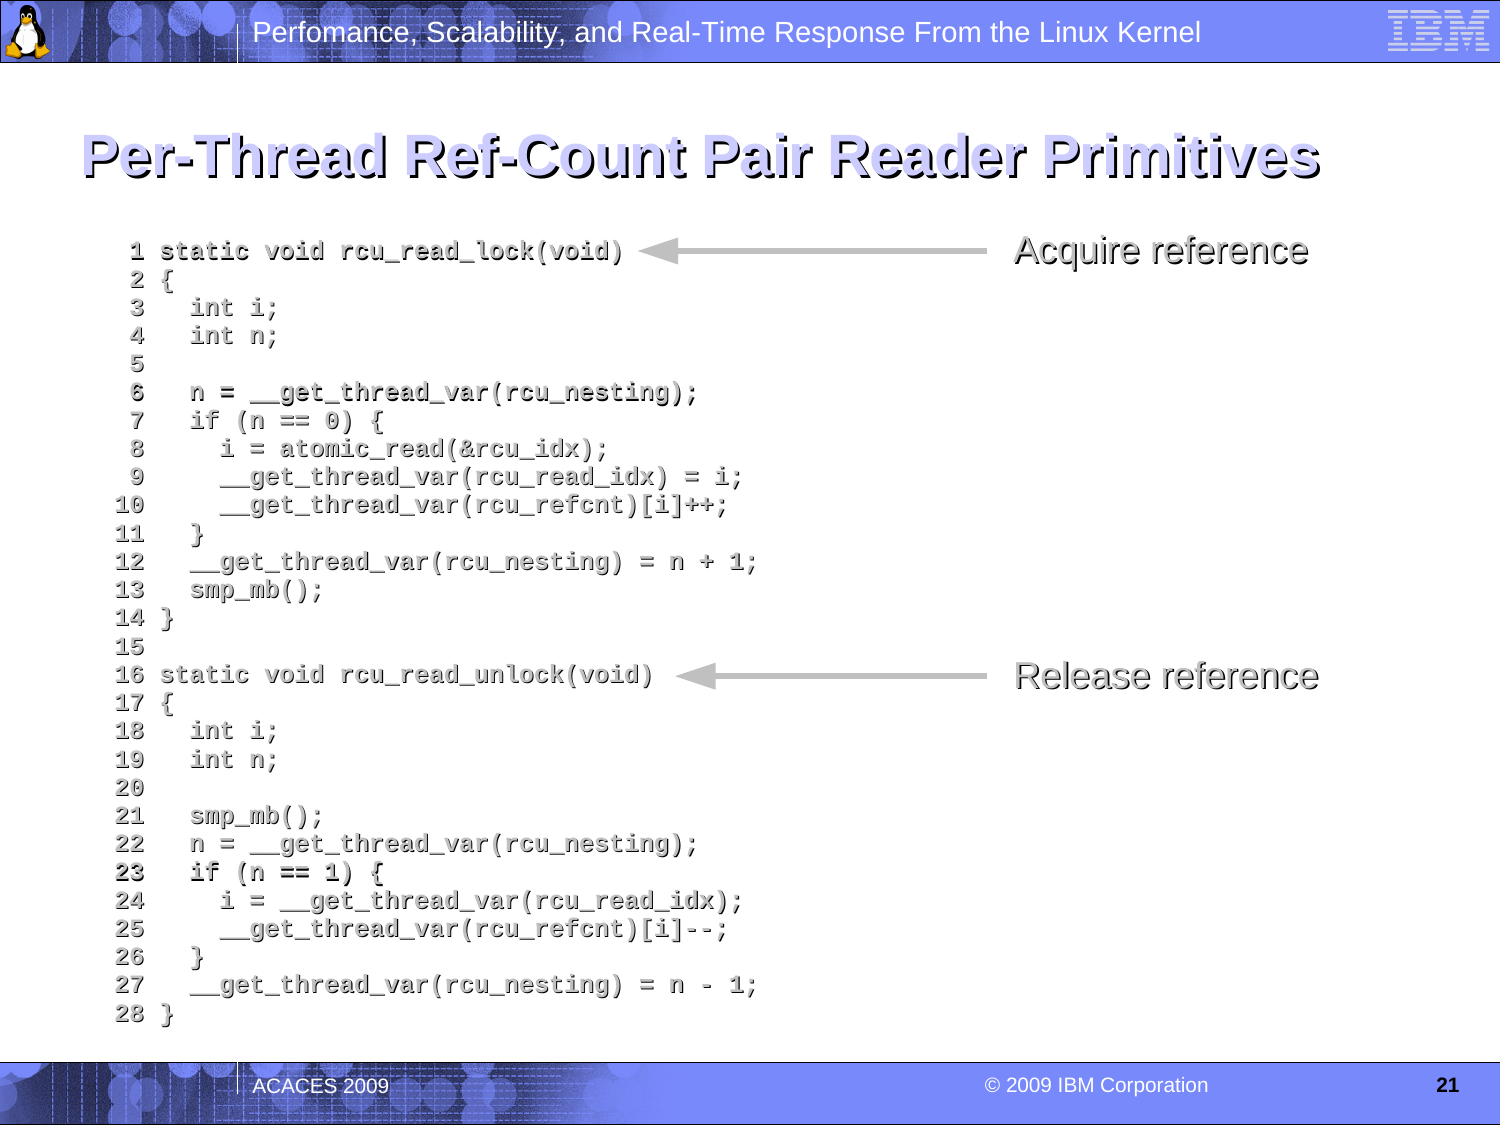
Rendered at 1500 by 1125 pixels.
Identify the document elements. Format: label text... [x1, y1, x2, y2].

picture [0, 1063, 1500, 1124]
picture [1, 1, 1500, 62]
list 1 static void rcu_read_lock(void) 2 { 3 int i; 4 int n; 5 6 n = __get_thread_var(rcu_nesting); 7 if (n == 0) { 8 i = atomic_read(&rcu_idx); 9 __get_thread_var(rcu_read_idx) = i; 10 __get_thread_var(rcu_refcnt)[i]++; 11 } 12 __get_thread_var(rcu_nesting) = n + 1; 13 smp_mb(); 14 } 15 16 static void rcu_read_unlock(void) 17 { 18 int i; 19 int n; 20 21 smp_mb(); 22 n = __get_thread_var(rcu_nesting); 23 if (n == 1) { 24 i = __get_thread_var(rcu_read_idx); 25 __get_thread_var(rcu_refcnt)[i]--; 26 } 27 __get_thread_var(rcu_nesting) = n - 1; 28 } [99, 238, 1389, 1029]
text_box Acquire reference [998, 221, 1324, 279]
title Per-Thread Ref-Count Pair Reader Primitives [79, 116, 1433, 199]
text_box Release reference [998, 646, 1334, 704]
